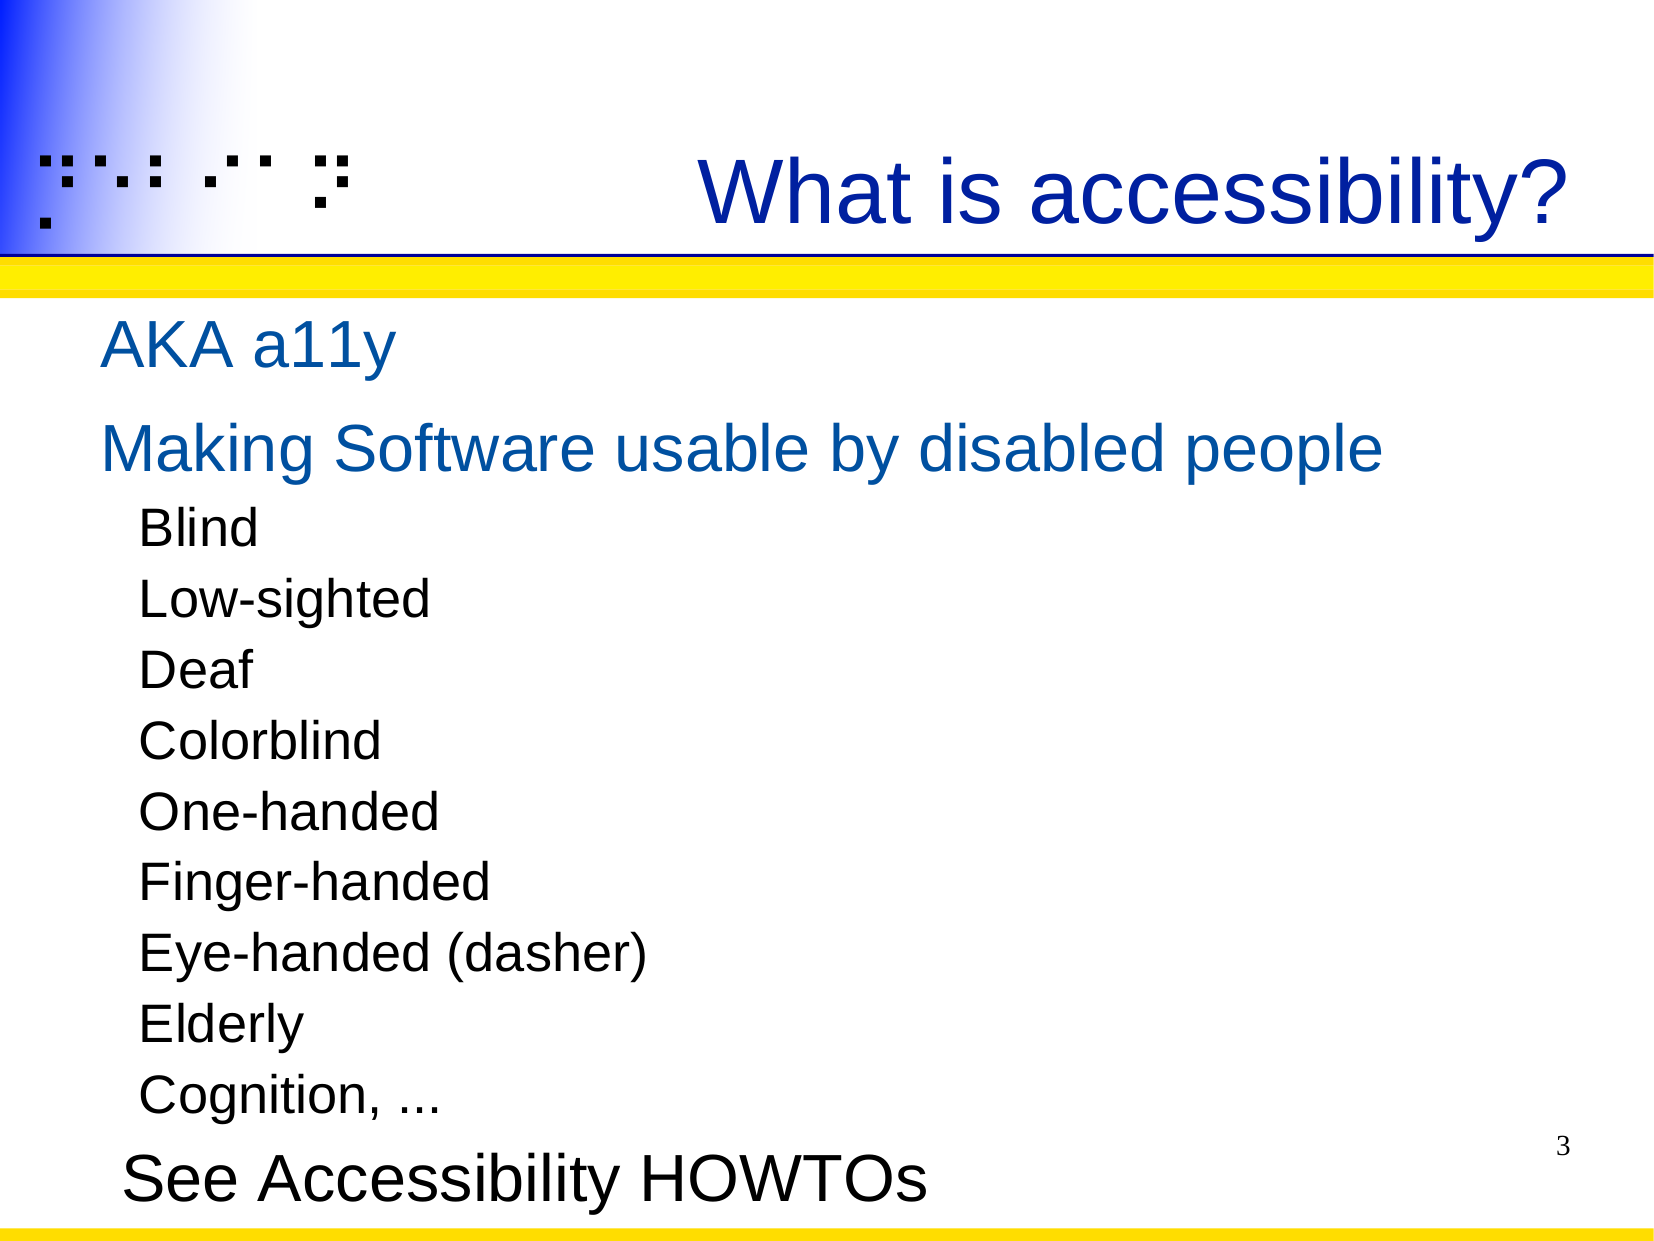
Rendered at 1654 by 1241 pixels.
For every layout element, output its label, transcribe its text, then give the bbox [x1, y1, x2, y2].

text_box Low-sighted [109, 561, 505, 631]
text_box See Accessibility HOWTOs [106, 1133, 945, 1224]
title What is accessibility? [372, 126, 1571, 257]
text_box Deaf [109, 631, 505, 702]
text_box One-handed [109, 773, 505, 844]
text_box Finger-handed [109, 844, 603, 915]
text_box Eye-handed (dasher) [109, 915, 801, 991]
text_box Elderly [109, 986, 603, 1057]
text_box Colorblind [109, 702, 505, 773]
text_box Blind [109, 490, 505, 561]
text_box Cognition, ... [109, 1057, 603, 1133]
list AKA a11y Making Software usable by disabled people [82, 307, 1571, 487]
